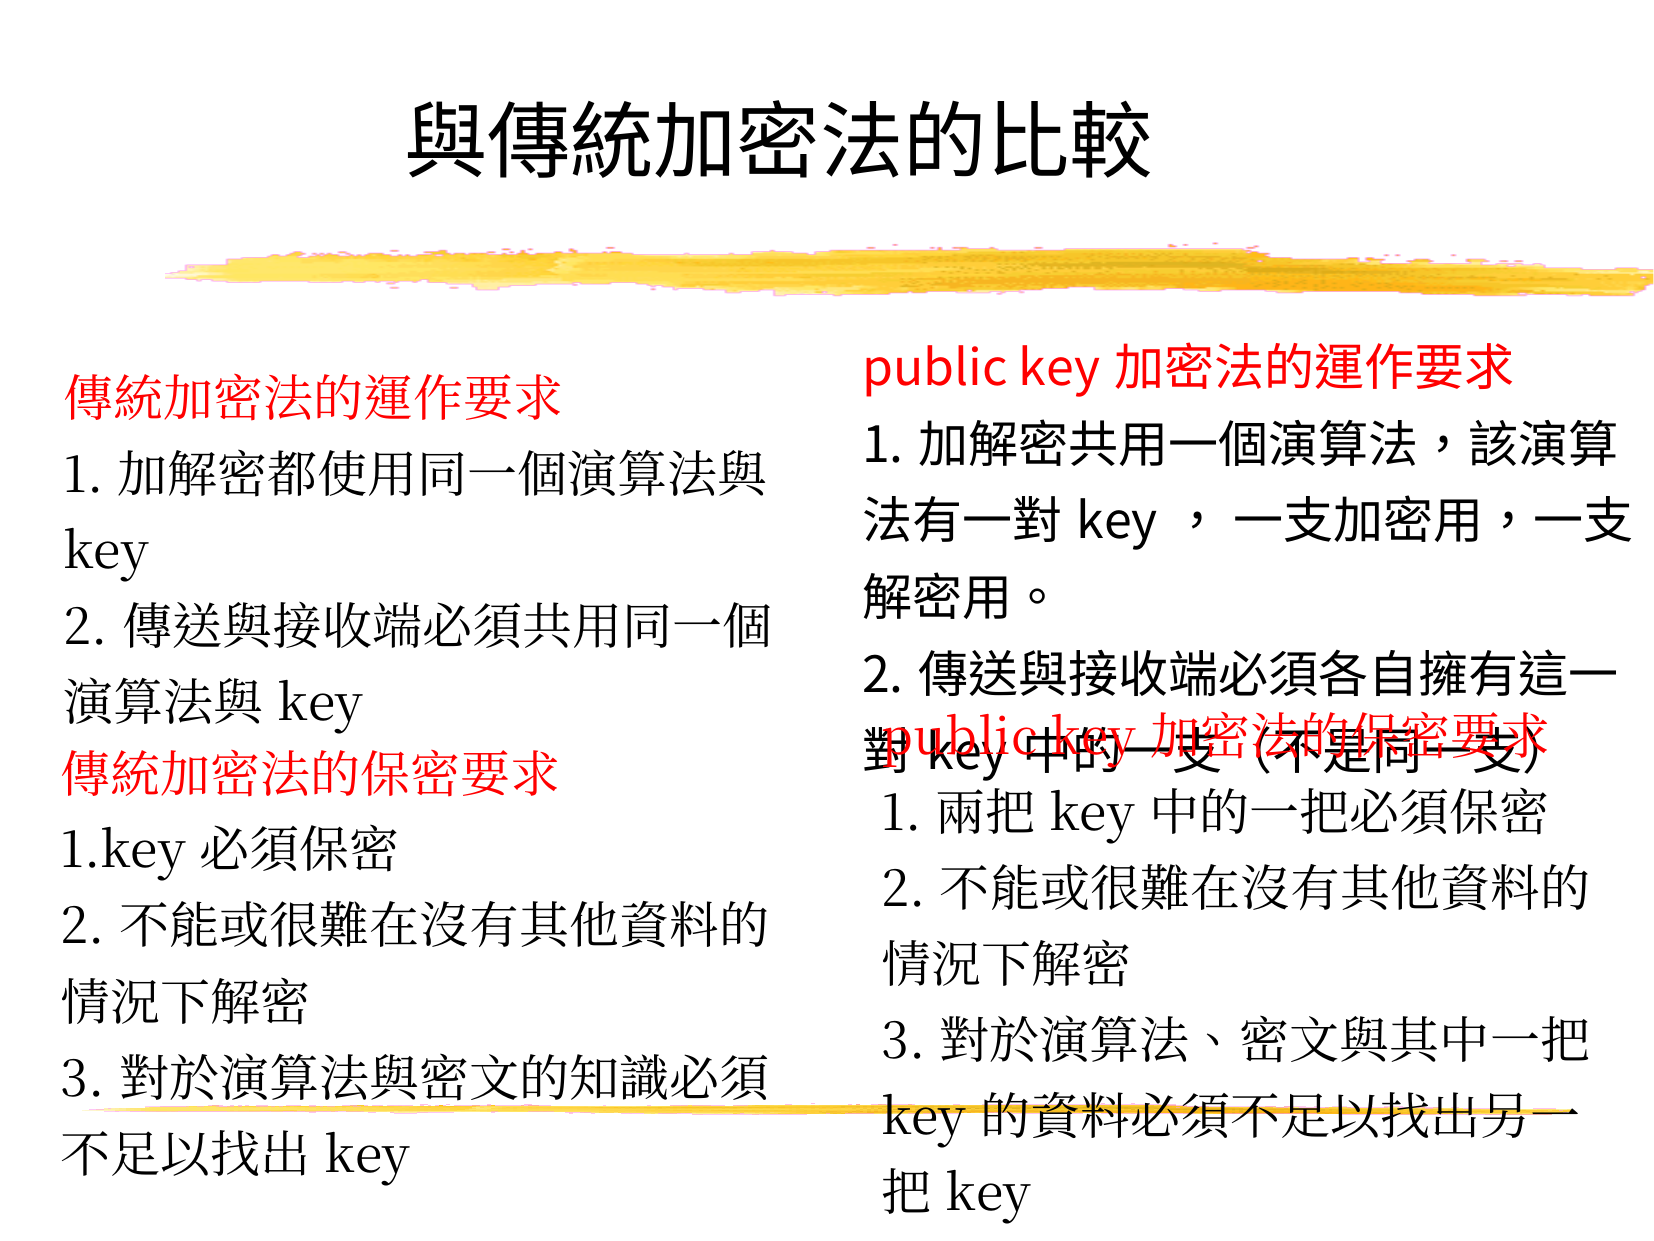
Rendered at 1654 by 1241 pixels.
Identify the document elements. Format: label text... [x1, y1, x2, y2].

picture [82, 1102, 887, 1117]
text_box public key加密法的運作要求 1.加解密共用一個演算法，該演算法有一對key， 一支加密用，一支解密用。 2.傳送與接收端必須各自擁有這一對key中的一支（不是同一支） [862, 323, 1639, 686]
title 與傳統加密法的比較 [76, 28, 1482, 235]
text_box 傳統加密法的運作要求 1.加解密都使用同一個演算法與key 2.傳送與接收端必須共用同一個演算法與key [63, 354, 805, 657]
picture [165, 237, 1654, 308]
text_box public key加密法的保密要求 1.兩把key中的一把必須保密 2.不能或很難在沒有其他資料的情況下解密 3.對於演算法、密文與其中一把key的資料必須不足以找出另一把key [881, 692, 1620, 1116]
text_box 傳統加密法的保密要求 1.key必須保密 2.不能或很難在沒有其他資料的情況下解密 3.對於演算法與密文的知識必須不足以找出key [60, 730, 807, 1093]
